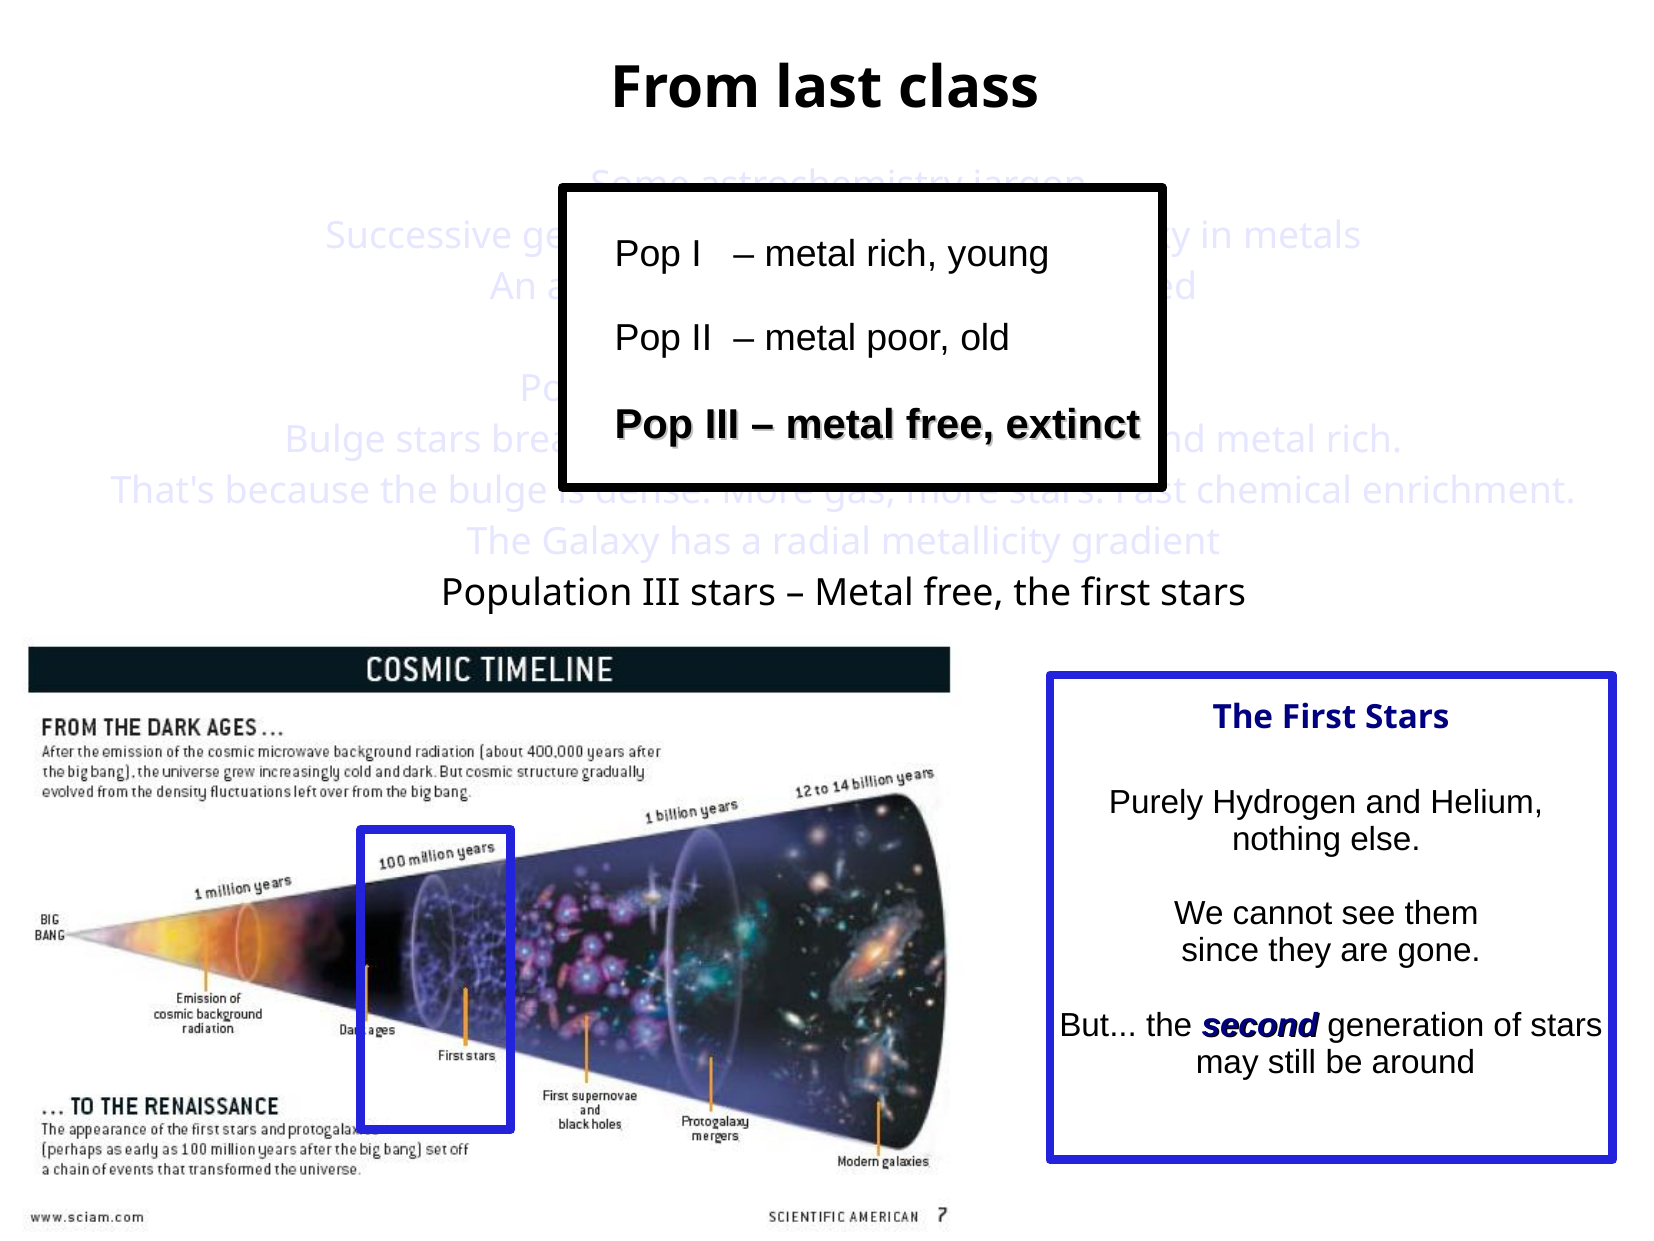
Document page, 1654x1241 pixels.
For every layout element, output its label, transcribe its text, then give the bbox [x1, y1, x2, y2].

picture [0, 637, 976, 1232]
text_box The First Stars Purely Hydrogen and Helium, nothing else. We cannot see them since they are gone. But... the second generation of stars may still be around [1012, 685, 1650, 1235]
text_box [360, 829, 511, 1130]
text_box Pop I – metal rich, young Pop II – metal poor, old Pop III – metal free, extinct [599, 225, 1238, 455]
text_box Some astrochemistry jargon Successive generations of stars enrich the Galaxy in metals An age-metallicity relation can be traced Stellar Populations Pop I – Disk stars ; Pop II – Halo stars Bulge stars break the classification. They are old and metal rich. That's because the bulge is dense. More gas, more stars. Fast chemical enrichment. The Galaxy has a radial metallicity gradient Population III stars – Metal free, the first stars [75, 150, 1613, 688]
text_box [562, 187, 1163, 488]
text_box From last class [262, 37, 1388, 134]
text_box [1050, 675, 1613, 1160]
